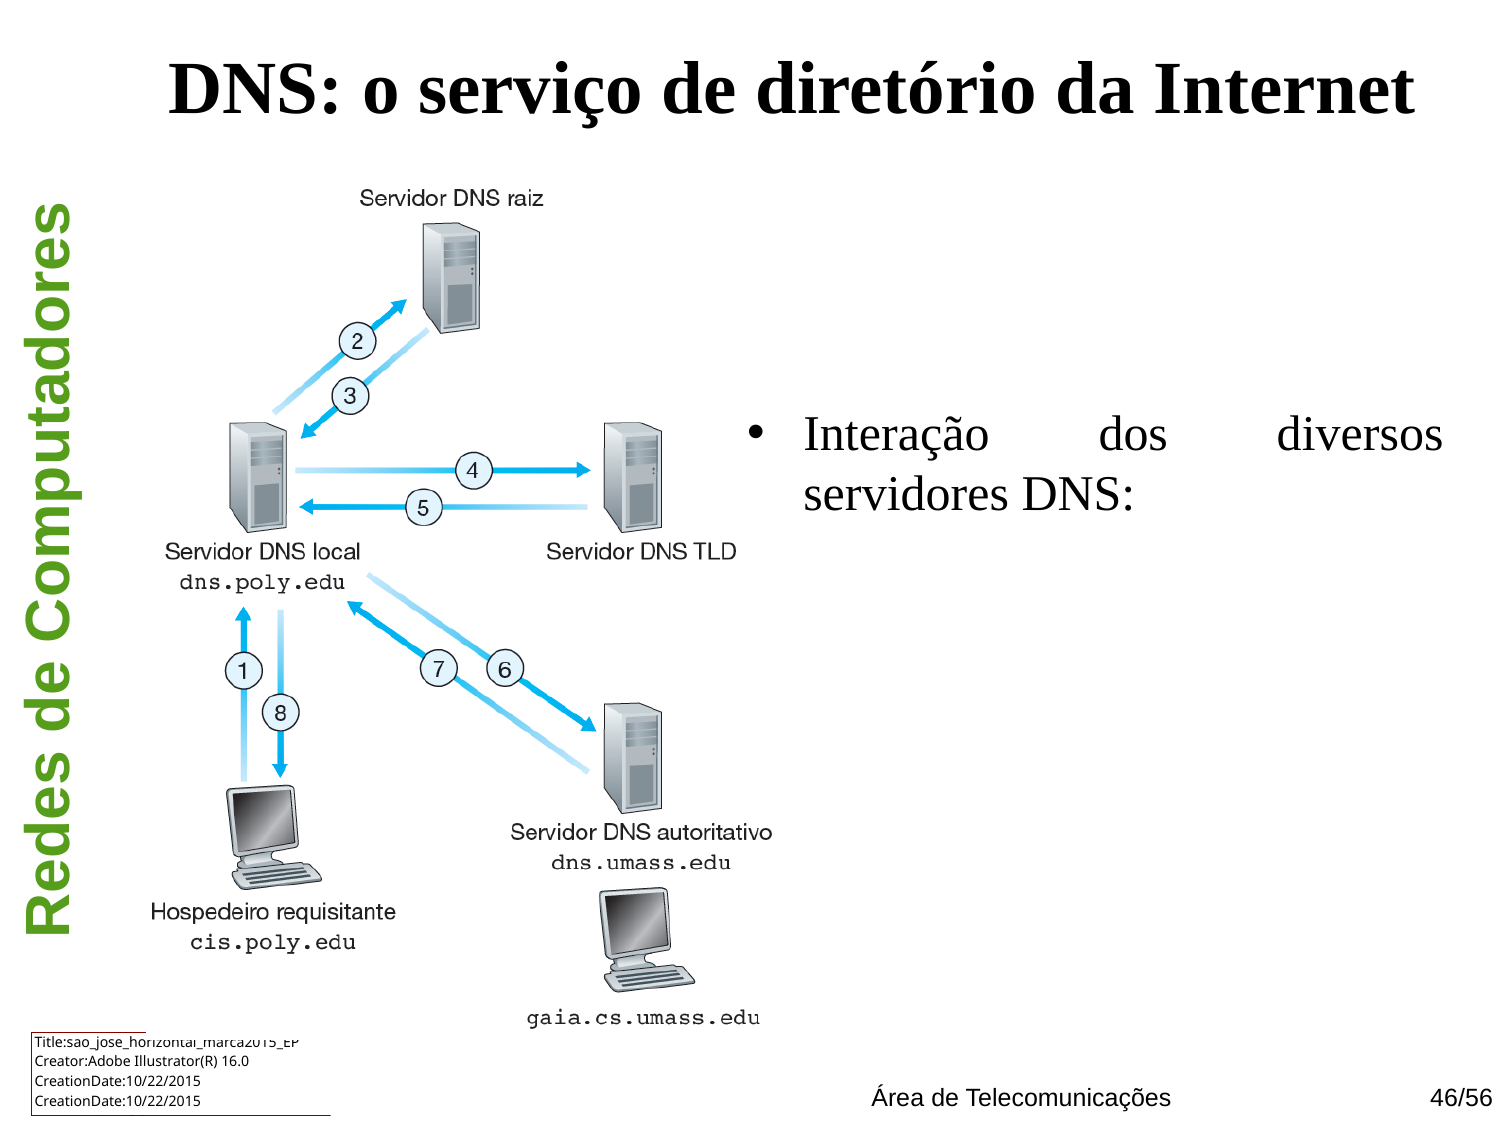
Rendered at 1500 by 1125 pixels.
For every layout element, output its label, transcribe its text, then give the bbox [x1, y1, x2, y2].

text_box Interação dos diversos servidores DNS: [732, 315, 1459, 1083]
text_box DNS: o serviço de diretório da Internet [153, 30, 1477, 315]
picture [146, 182, 732, 1040]
